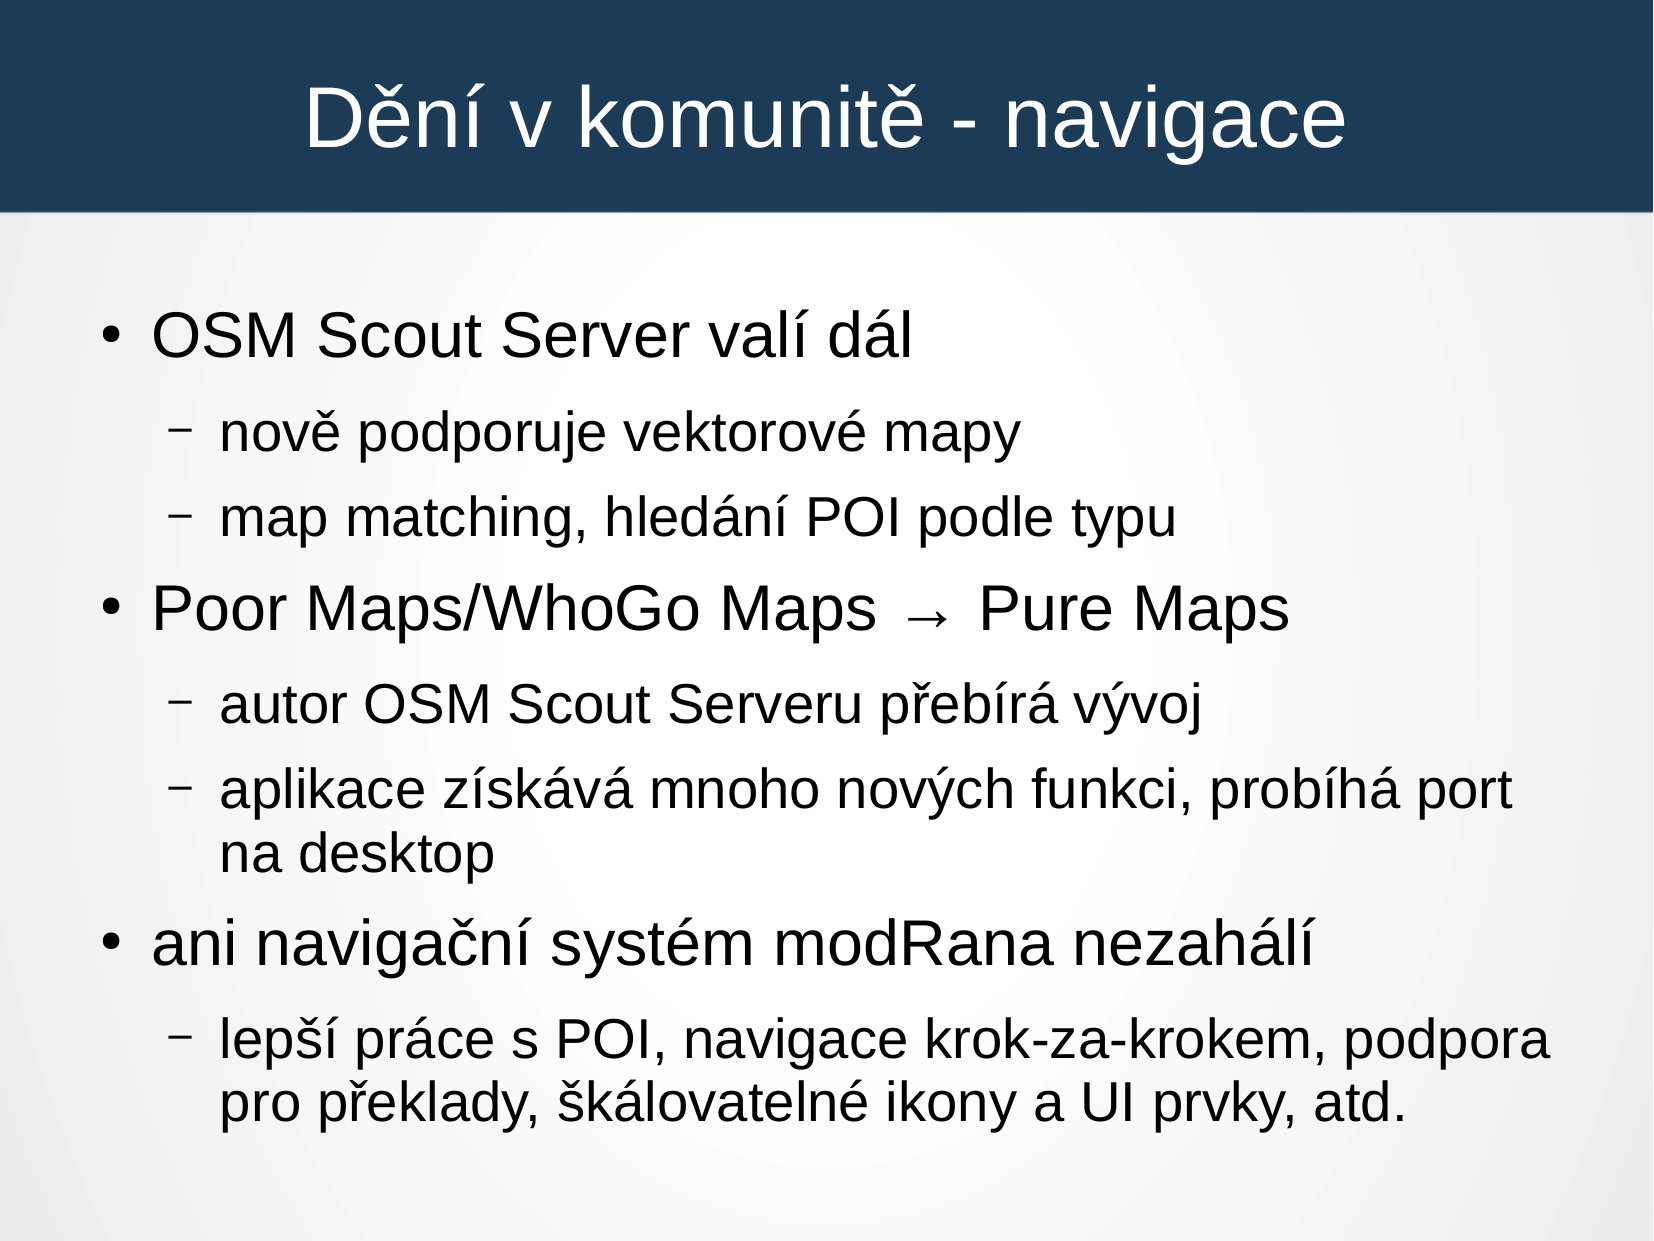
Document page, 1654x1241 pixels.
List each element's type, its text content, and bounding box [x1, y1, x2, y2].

title Dění v komunitě - navigace [82, 47, 1571, 189]
picture [0, 0, 1653, 1241]
list OSM Scout Server valí dál nově podporuje vektorové mapy map matching, hledání POI podle typu Poor Maps/WhoGo Maps → Pure Maps autor OSM Scout Serveru přebírá vývoj aplikace získává mnoho nových funkci, probíhá port na desktop ani navigační systém modRana nezahálí lepší práce s POI, navigace krok-za-krokem, podpora pro překlady, škálovatelné ikony a UI prvky, atd. [82, 299, 1571, 1146]
